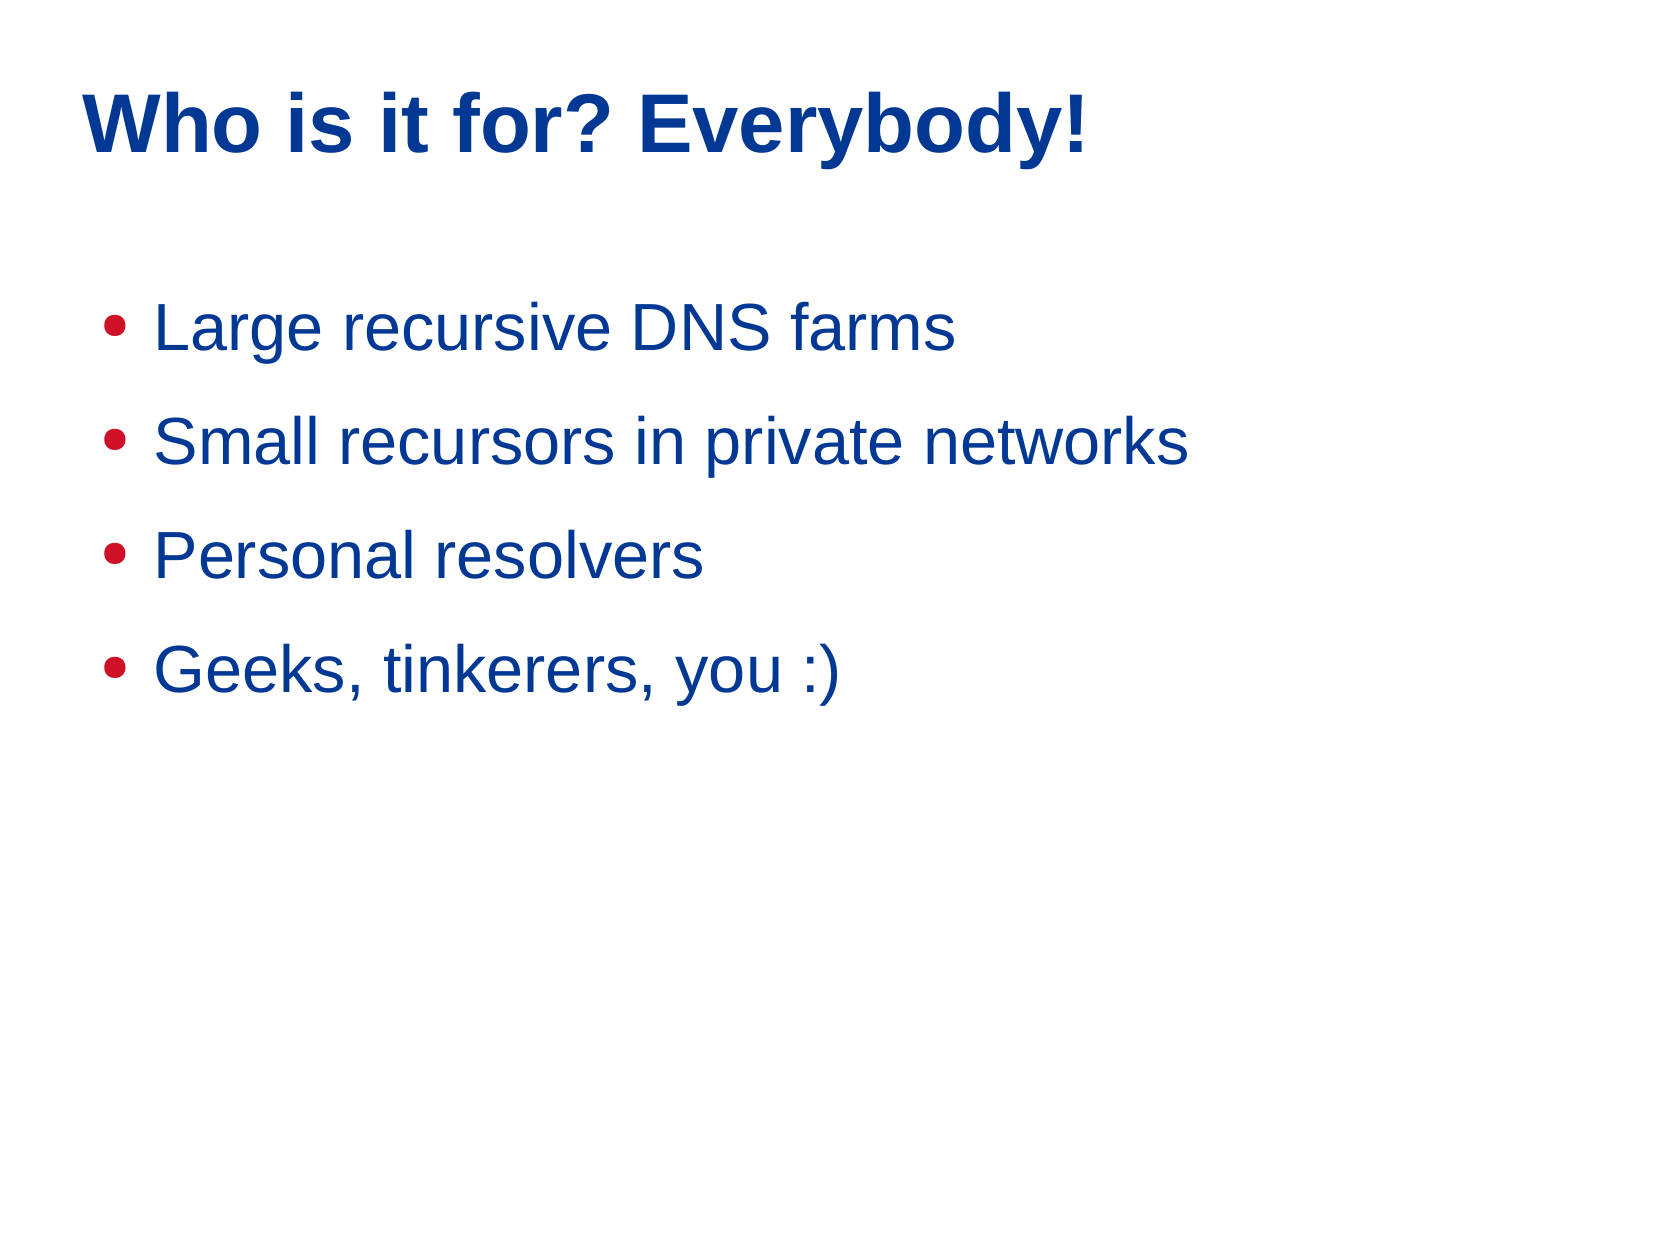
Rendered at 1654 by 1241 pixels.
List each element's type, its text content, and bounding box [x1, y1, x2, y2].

title Who is it for? Everybody! [82, 70, 1571, 178]
list Large recursive DNS farms Small recursors in private networks Personal resolvers Geeks, tinkerers, you :) [82, 290, 1571, 1010]
